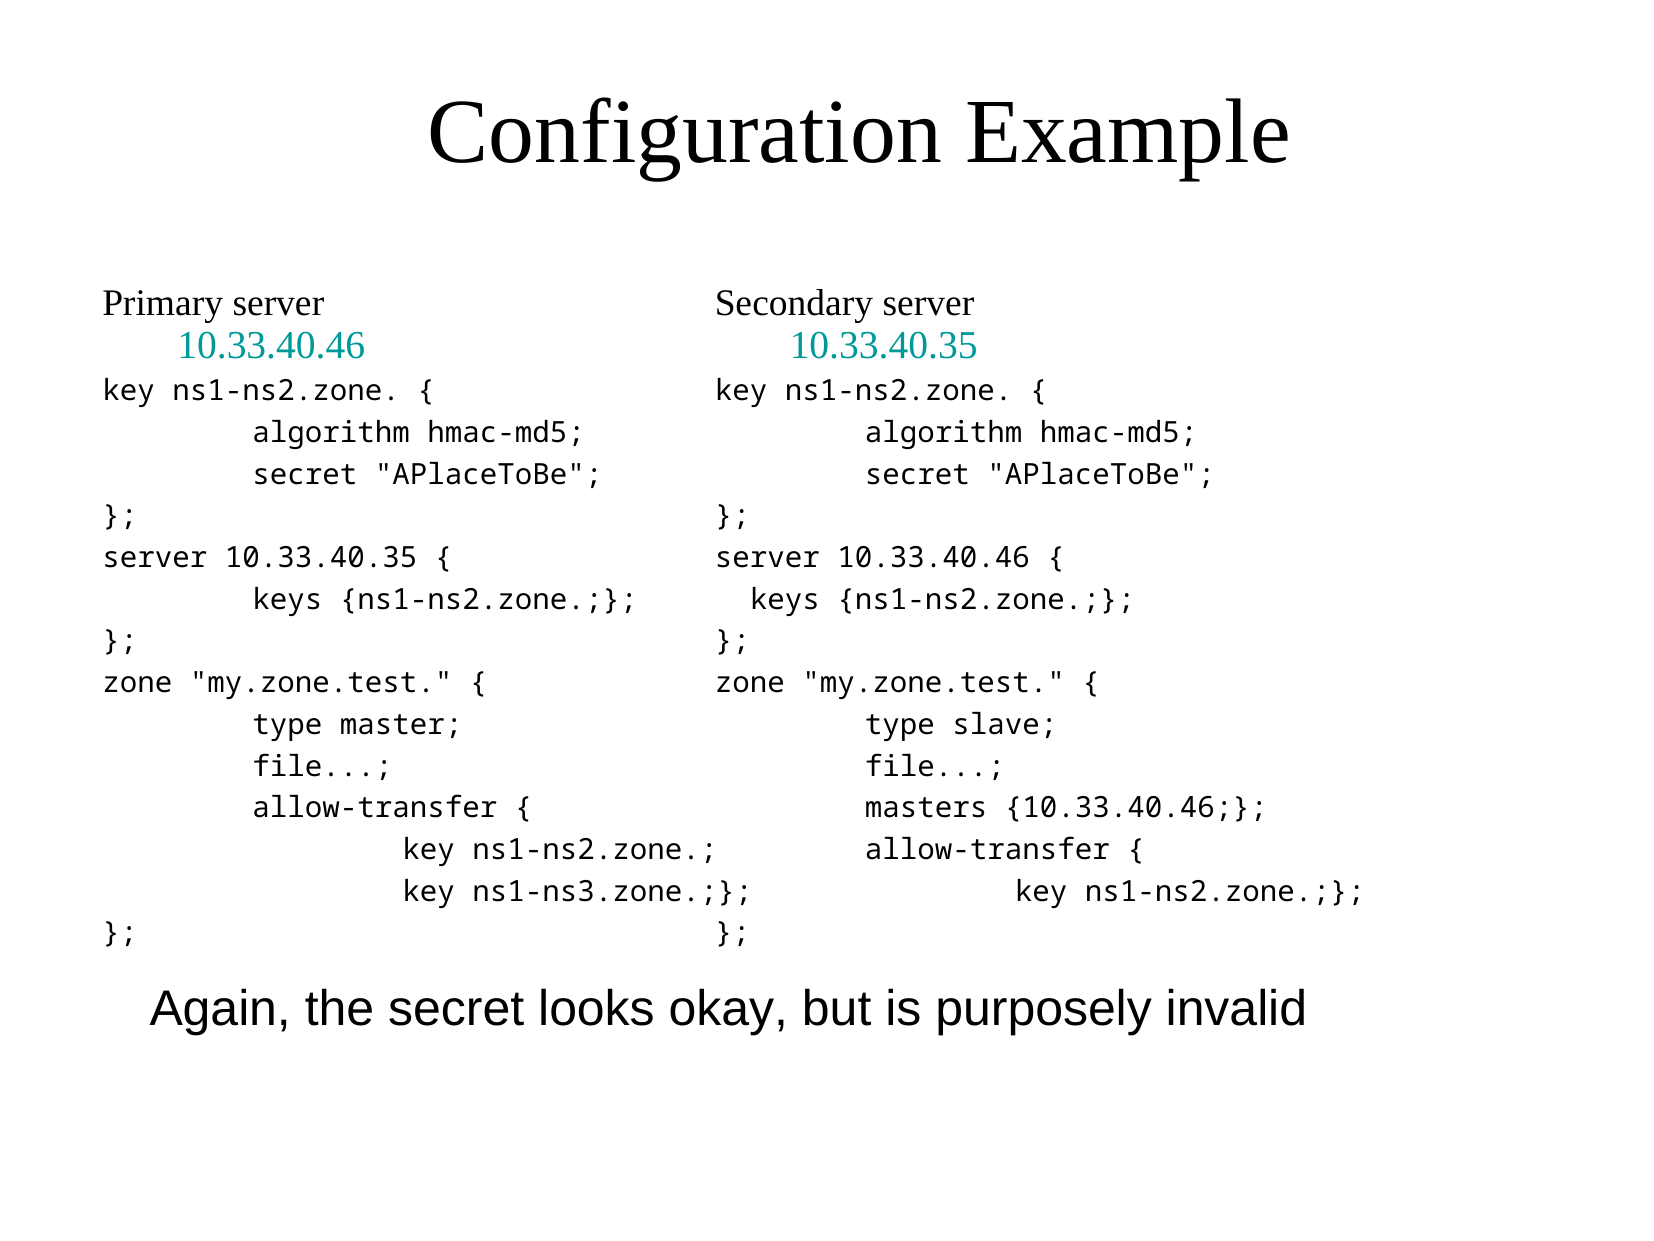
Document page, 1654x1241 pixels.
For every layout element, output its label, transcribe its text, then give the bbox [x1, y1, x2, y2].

text_box Again, the secret looks okay, but is purposely invalid [134, 969, 1325, 1045]
title Configuration Example [412, 37, 1413, 226]
text_box Secondary server 10.33.40.35 key ns1-ns2.zone. { algorithm hmac-md5; secret "APlaceToBe"; }; server 10.33.40.46 { keys {ns1-ns2.zone.;}; }; zone "my.zone.test." { type slave; file...; masters {10.33.40.46;}; allow-transfer { key ns1-ns2.zone.;}; }; [699, 275, 1450, 1038]
text_box Primary server 10.33.40.46 key ns1-ns2.zone. { algorithm hmac-md5; secret "APlaceToBe"; }; server 10.33.40.35 { keys {ns1-ns2.zone.;}; }; zone "my.zone.test." { type master; file...; allow-transfer { key ns1-ns2.zone.; key ns1-ns3.zone.;}; }; [87, 275, 699, 1038]
